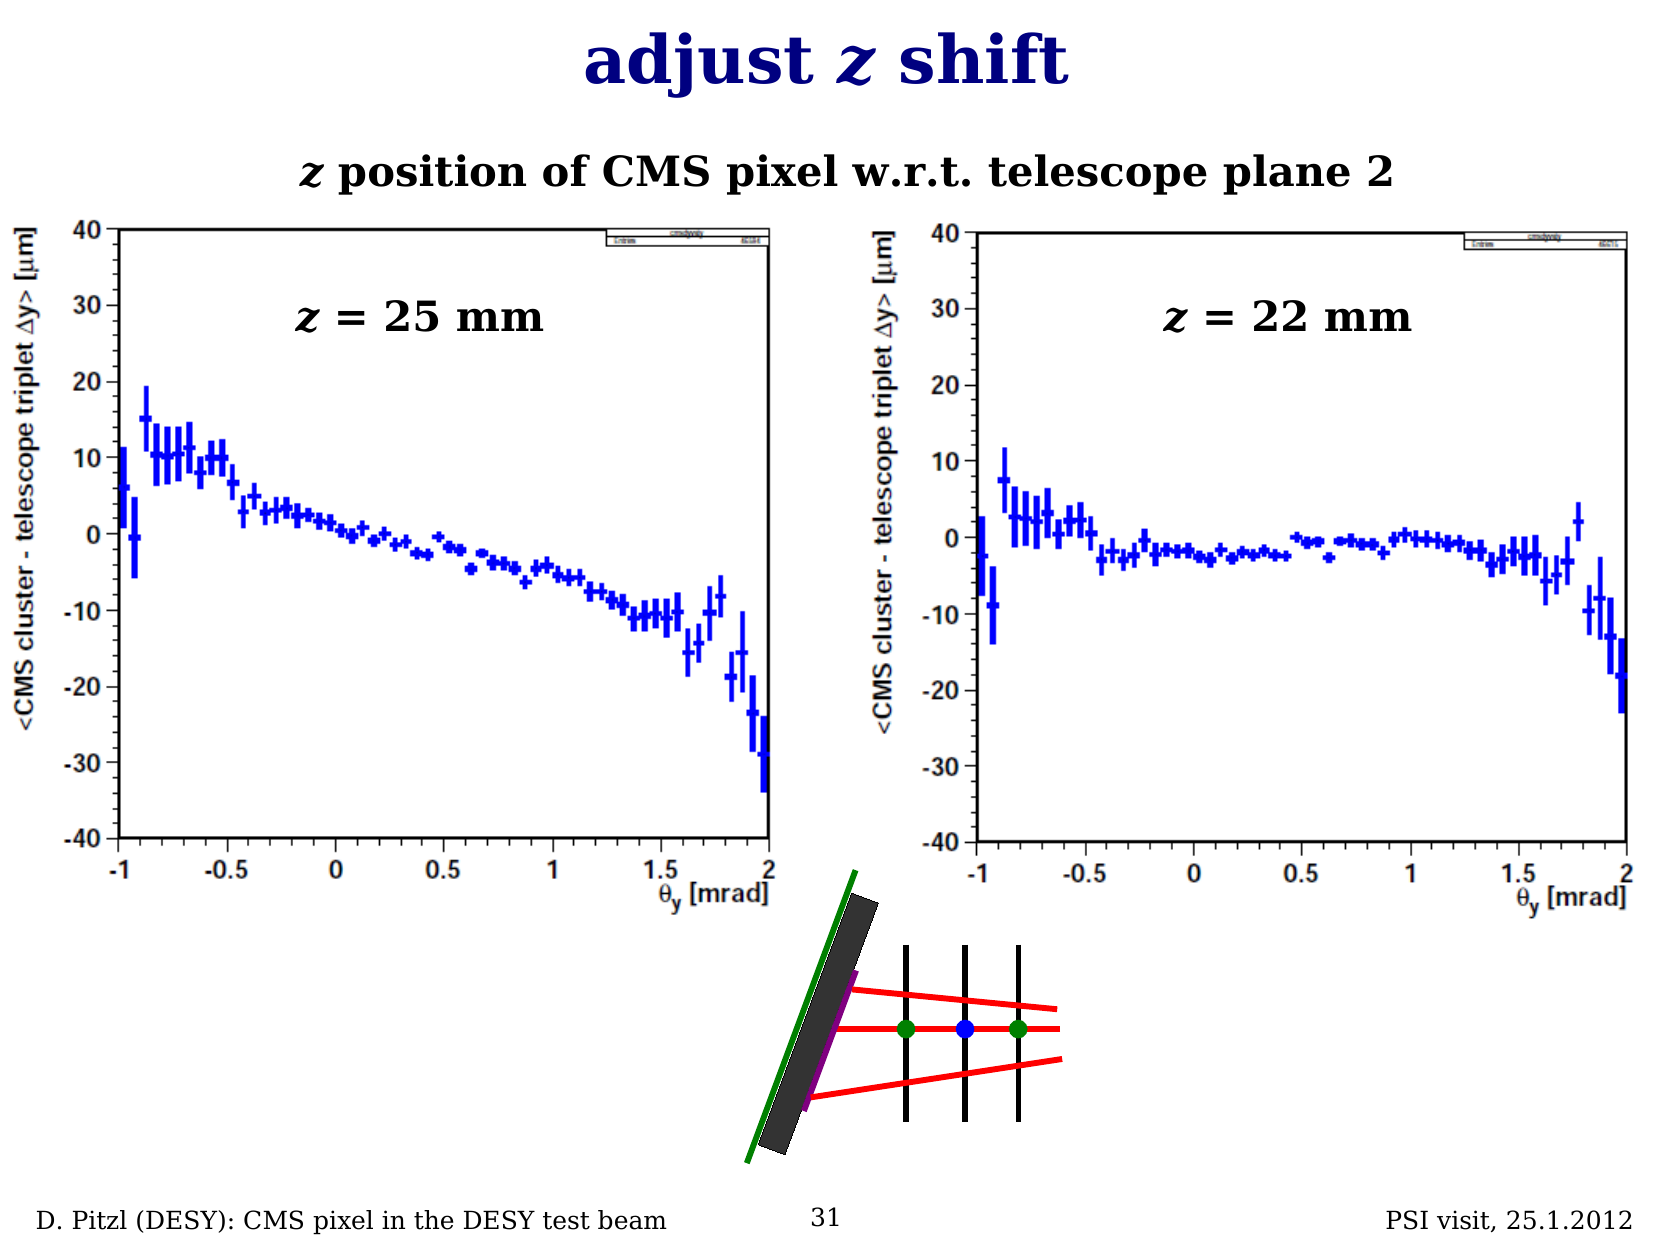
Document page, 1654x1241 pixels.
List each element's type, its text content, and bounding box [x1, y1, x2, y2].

text_box [955, 1019, 975, 1039]
text_box z = 22 mm [1163, 281, 1413, 331]
picture [5, 211, 789, 918]
title adjust z shift [0, 21, 1654, 100]
text_box [758, 893, 879, 1155]
text_box [896, 1019, 916, 1039]
text_box [1008, 1019, 1028, 1039]
text_box z position of CMS pixel w.r.t. telescope plane 2 [299, 136, 1396, 186]
picture [865, 216, 1642, 928]
text_box z = 25 mm [295, 281, 545, 331]
